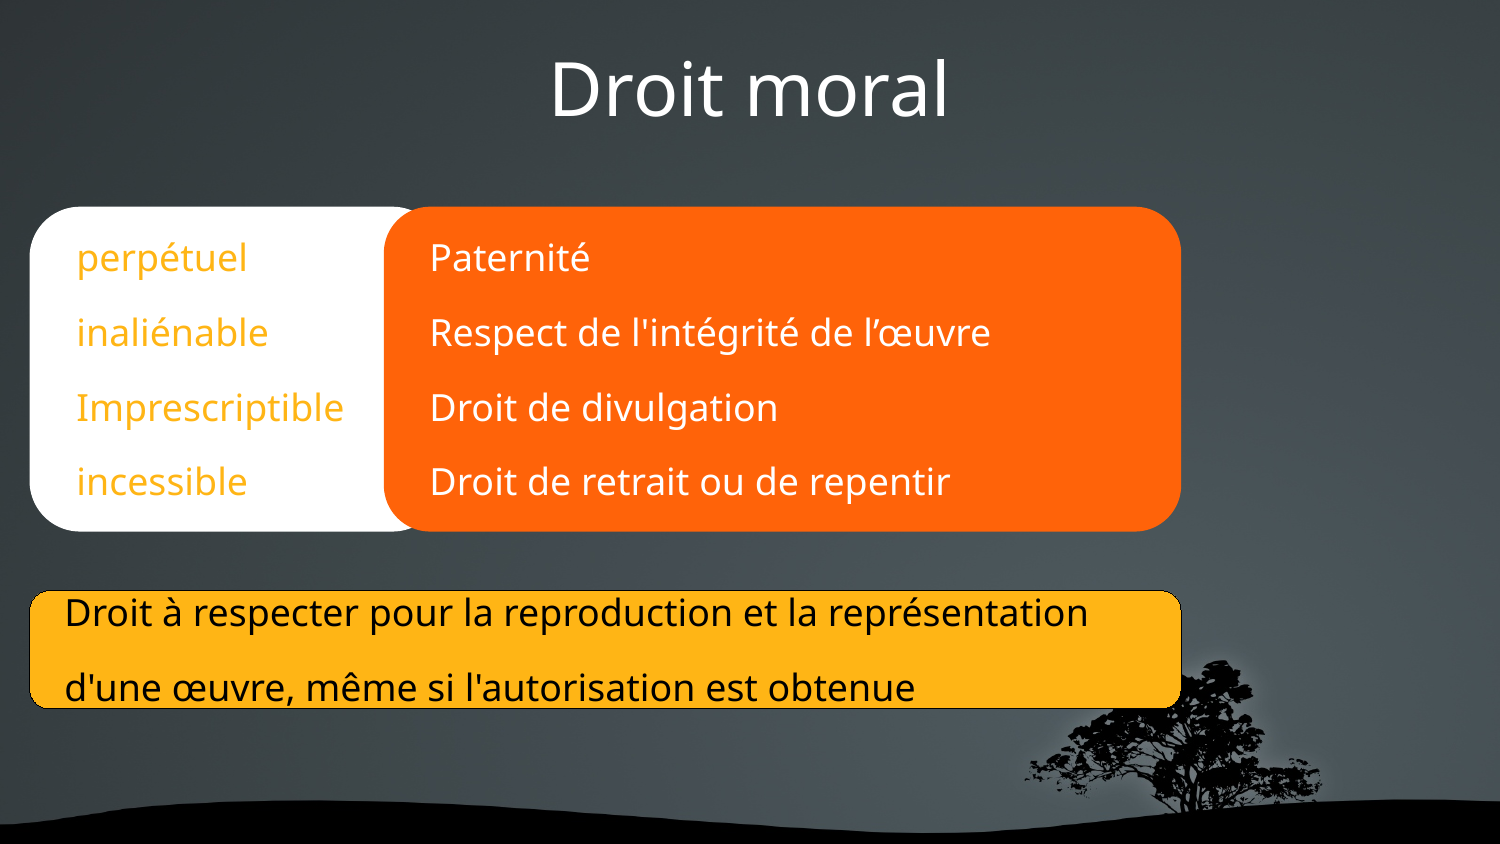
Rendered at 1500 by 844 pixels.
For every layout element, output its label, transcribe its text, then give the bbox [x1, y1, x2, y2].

picture [0, 0, 1500, 844]
text_box Paternité Respect de l'intégrité de l’œuvre Droit de divulgation Droit de retrait ou de repentir [383, 206, 1182, 532]
text_box [81, 173, 1324, 844]
text_box Droit moral [75, 33, 1425, 175]
text_box perpétuel inaliénable Imprescriptible incessible [29, 206, 412, 532]
text_box Droit à respecter pour la reproduction et la représentation d'une œuvre, même si l'autorisation est obtenue [29, 590, 1182, 709]
